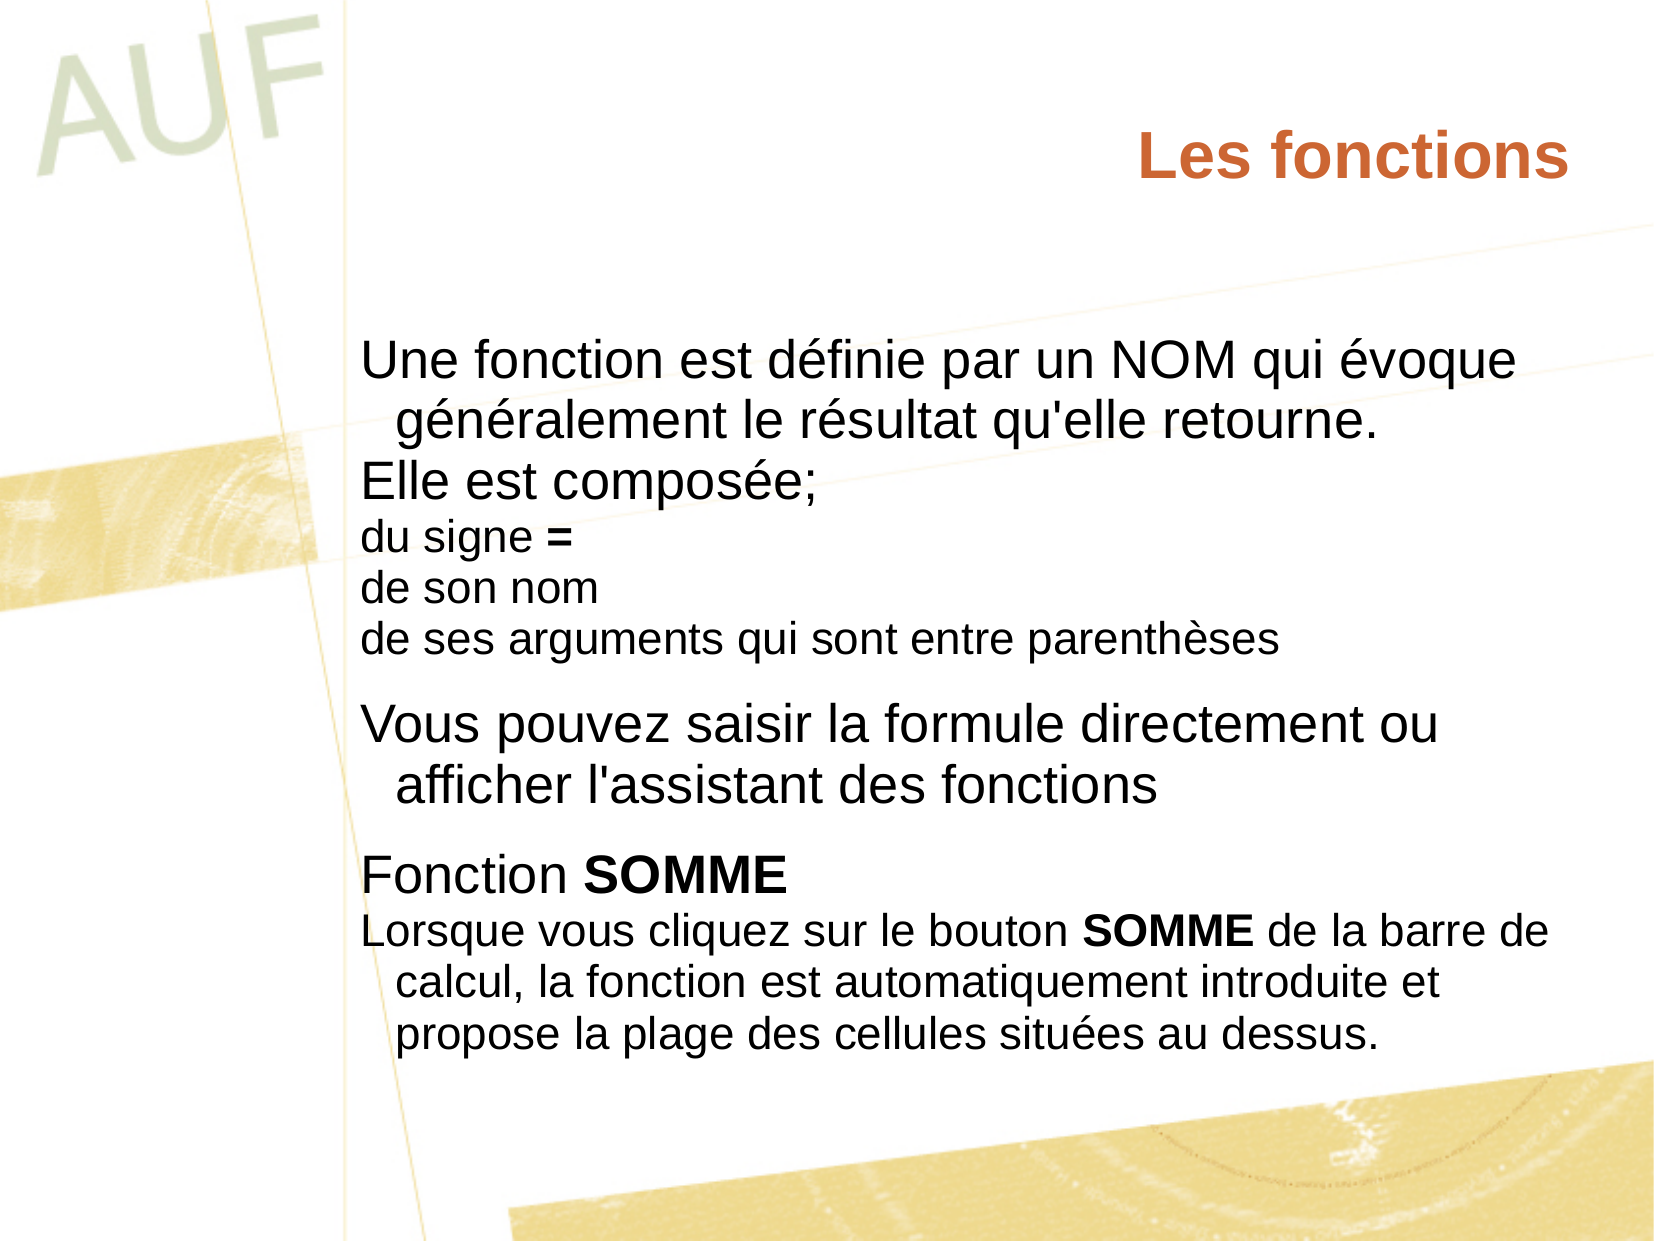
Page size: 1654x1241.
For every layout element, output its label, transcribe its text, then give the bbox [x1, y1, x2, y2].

picture [0, 0, 1654, 1241]
title Les fonctions [324, 59, 1571, 252]
subtitle Une fonction est définie par un NOM qui évoque généralement le résultat qu'elle retourne. Elle est composée; du signe = de son nom de ses arguments qui sont entre parenthèses Vous pouvez saisir la formule directement ou afficher l'assistant des fonctions Fonction SOMME Lorsque vous cliquez sur le bouton SOMME de la barre de calcul, la fonction est automatiquement introduite et propose la plage des cellules situées au dessus. [324, 295, 1595, 1093]
